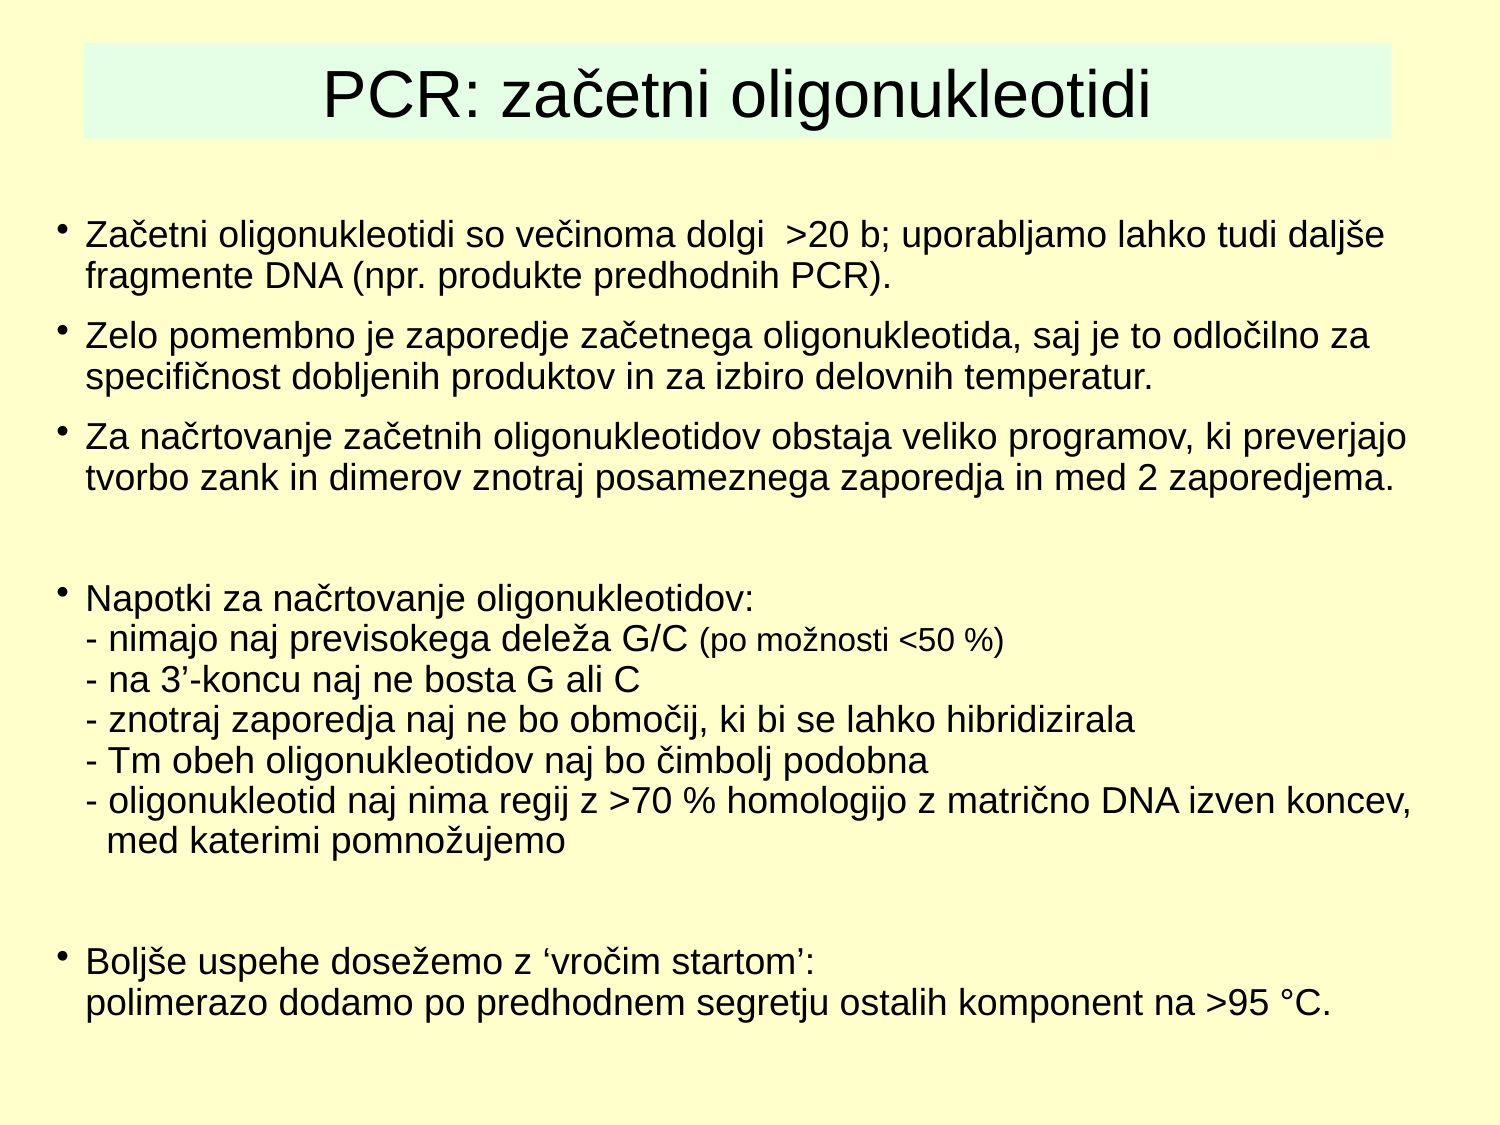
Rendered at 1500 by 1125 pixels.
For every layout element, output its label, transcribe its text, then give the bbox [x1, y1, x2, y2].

list Začetni oligonukleotidi so večinoma dolgi >20 b; uporabljamo lahko tudi daljše fragmente DNA (npr. produkte predhodnih PCR). Zelo pomembno je zaporedje začetnega oligonukleotida, saj je to odločilno za specifičnost dobljenih produktov in za izbiro delovnih temperatur. Za načrtovanje začetnih oligonukleotidov obstaja veliko programov, ki preverjajo tvorbo zank in dimerov znotraj posameznega zaporedja in med 2 zaporedjema. Napotki za načrtovanje oligonukleotidov: - nimajo naj previsokega deleža G/C (po možnosti <50 %) - na 3’-koncu naj ne bosta G ali C - znotraj zaporedja naj ne bo območij, ki bi se lahko hibridizirala - Tm obeh oligonukleotidov naj bo čimbolj podobna - oligonukleotid naj nima regij z >70 % homologijo z matrično DNA izven koncev, med katerimi pomnožujemo Boljše uspehe dosežemo z ‘vročim startom’: polimerazo dodamo po predhodnem segretju ostalih komponent na >95 °C. [41, 208, 1450, 1091]
title PCR: začetni oligonukleotidi [83, 43, 1392, 139]
